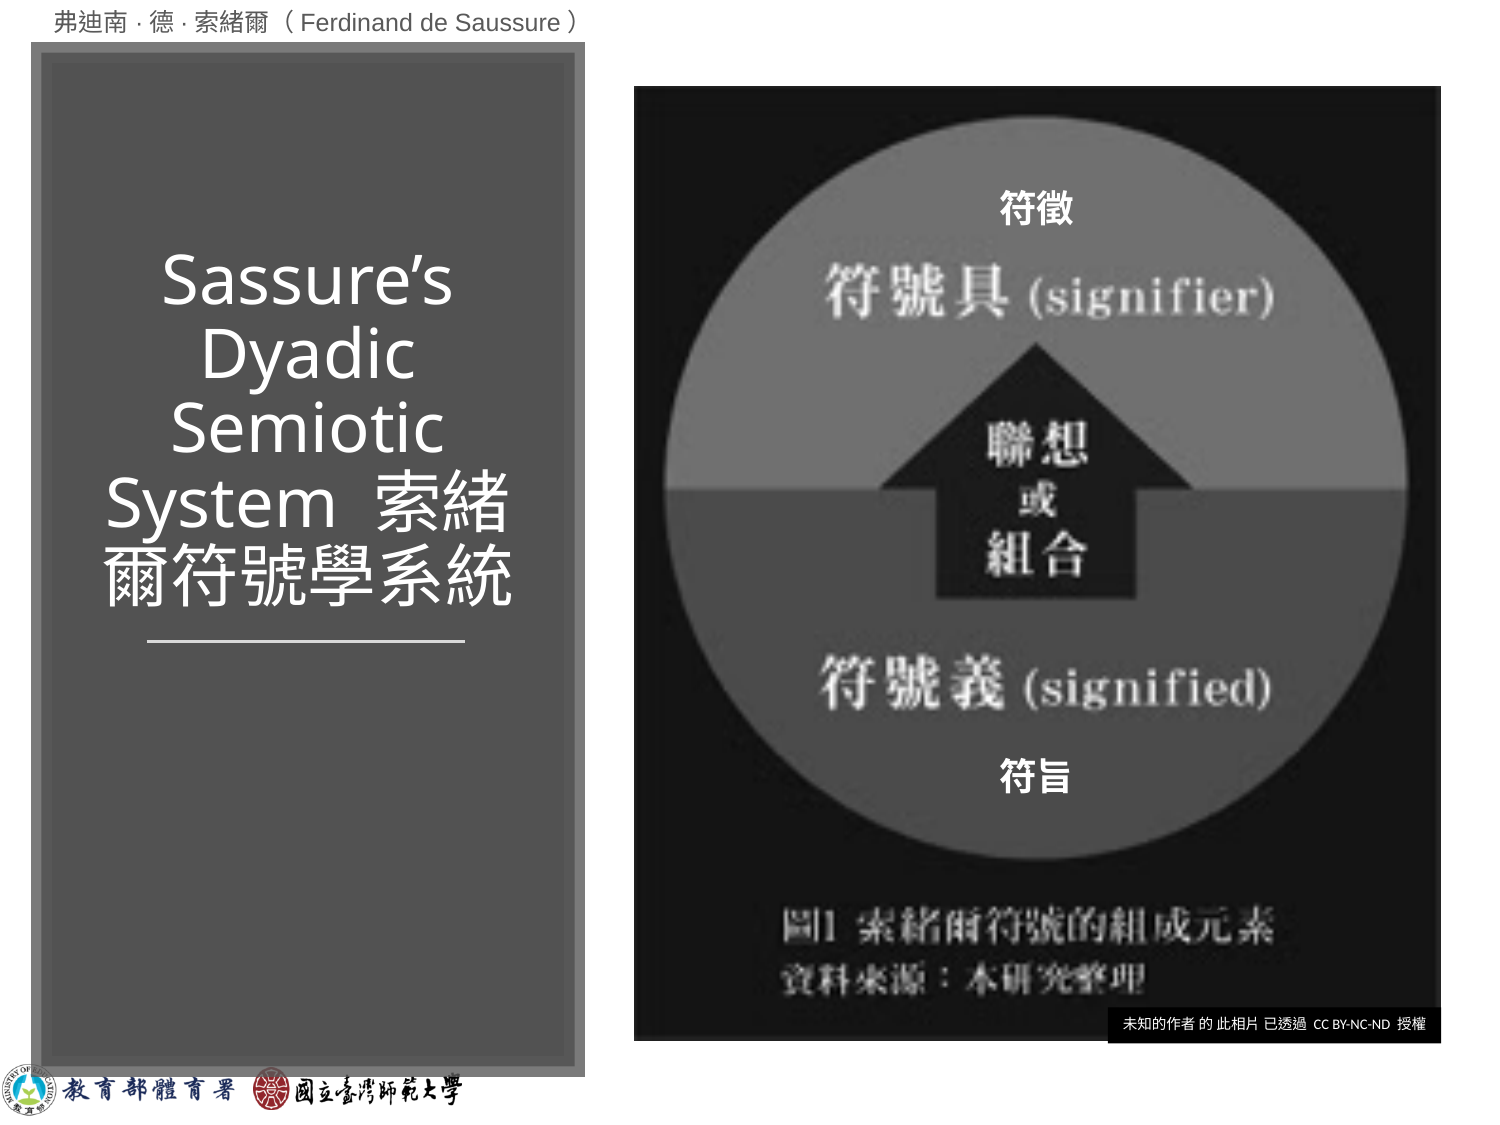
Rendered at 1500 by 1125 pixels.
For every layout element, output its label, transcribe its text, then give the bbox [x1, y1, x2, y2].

title Sassure’s Dyadic Semiotic System 索緒爾符號學系統 [82, 149, 533, 624]
text_box 符徵 [984, 178, 1089, 238]
picture [634, 86, 1441, 1041]
text_box 未知的作者 的 此相片 已透過 CC BY-NC-ND 授權 [1107, 1007, 1441, 1041]
text_box 弗迪南·德·索緒爾（Ferdinand de Saussure） [39, 0, 610, 44]
text_box [41, 53, 575, 1066]
text_box 符旨 [984, 745, 1091, 807]
